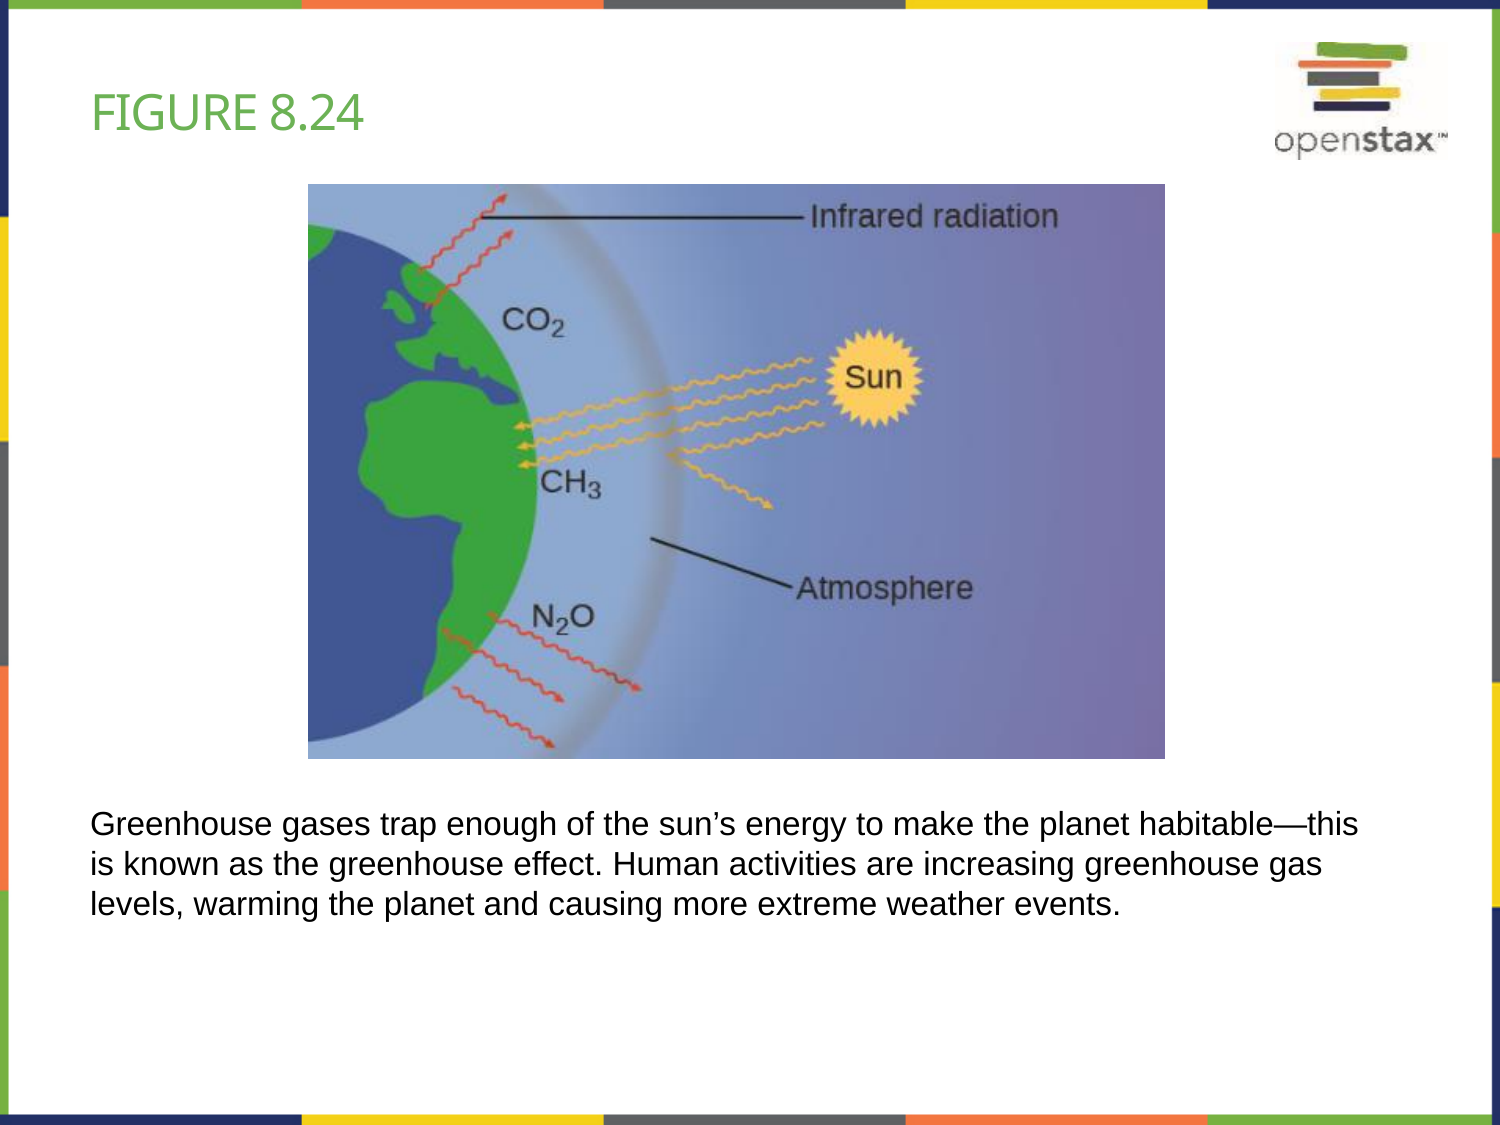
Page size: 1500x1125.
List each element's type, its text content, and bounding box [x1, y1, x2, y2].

title Figure 8.24 [75, 39, 1398, 148]
picture [0, 0, 1500, 1125]
list Greenhouse gases trap enough of the sun’s energy to make the planet habitable—this is known as the greenhouse effect. Human activities are increasing greenhouse gas levels, warming the planet and causing more extreme weather events. [75, 794, 1398, 986]
